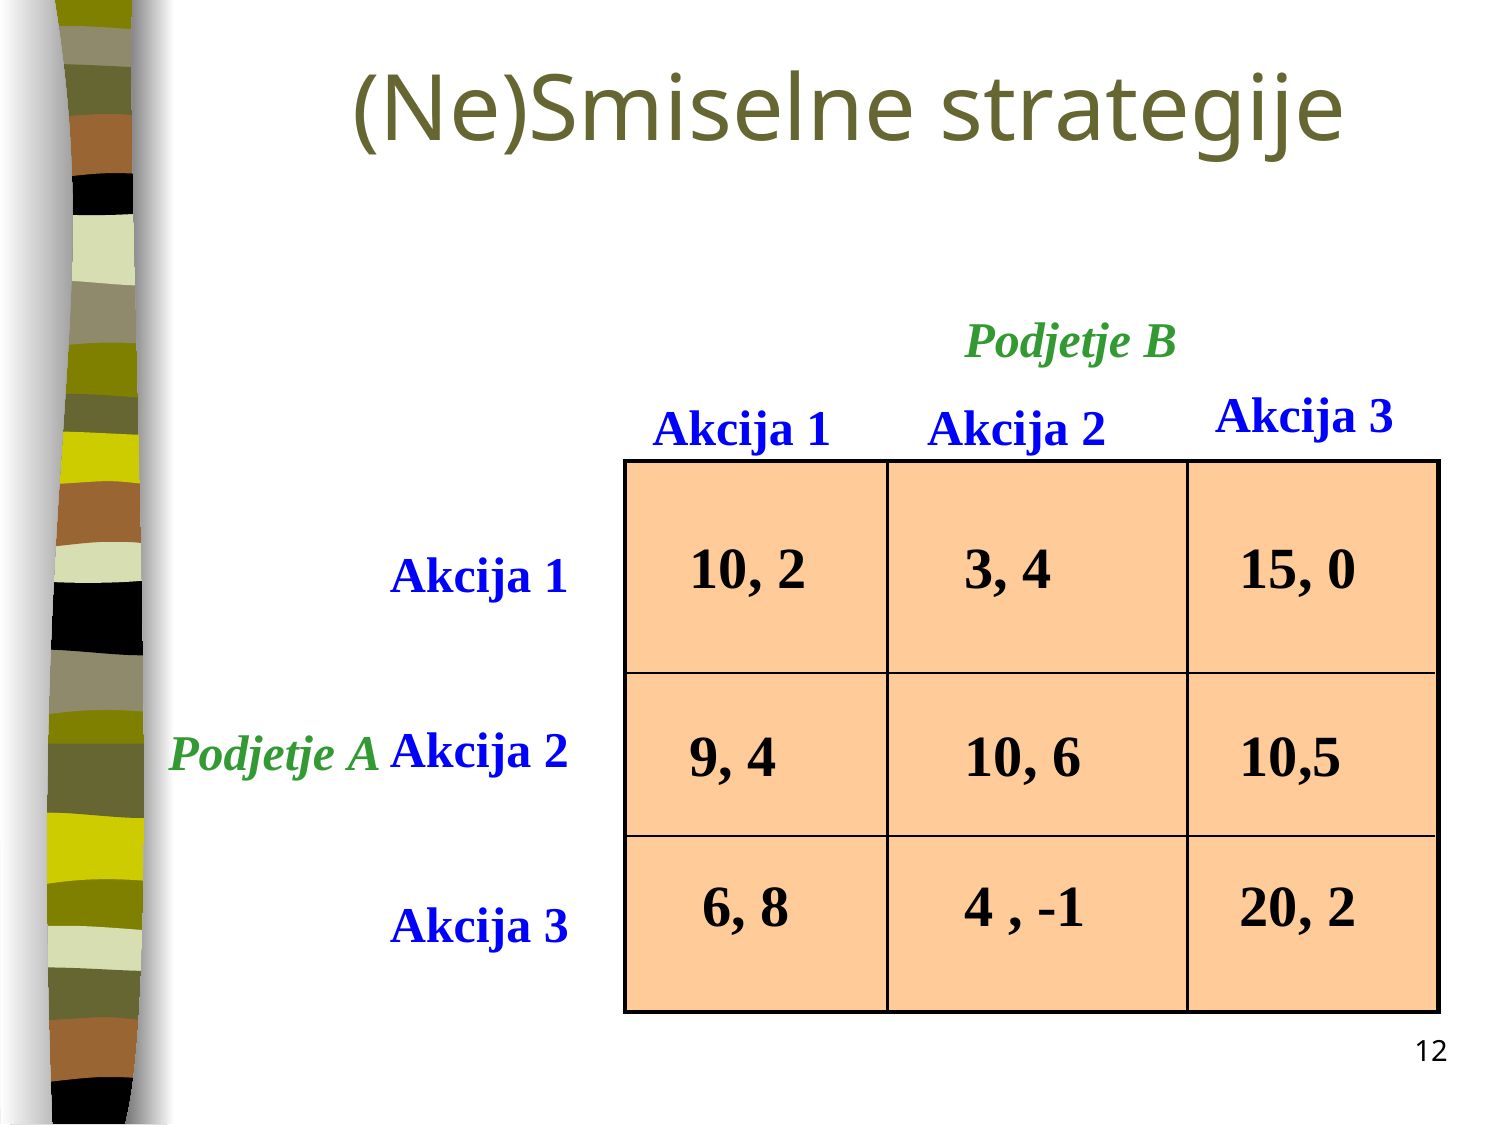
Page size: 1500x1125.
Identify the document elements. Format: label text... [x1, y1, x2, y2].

text_box 4 , -1 [949, 860, 1102, 946]
text_box 9, 4 [674, 710, 793, 796]
text_box Akcija 2 [374, 710, 584, 786]
title (Ne)Smiselne strategije [337, 0, 1500, 166]
text_box [624, 673, 886, 835]
text_box 10,5 [1224, 710, 1357, 796]
text_box Akcija 3 [374, 885, 584, 961]
text_box Podjetje A [153, 712, 396, 788]
text_box 10, 6 [949, 710, 1097, 796]
text_box [624, 836, 886, 1012]
text_box Akcija 1 [637, 387, 847, 463]
text_box 3, 4 [949, 523, 1068, 608]
text_box 6, 8 [687, 860, 805, 946]
text_box 20, 2 [1224, 860, 1372, 946]
text_box Akcija 3 [1199, 375, 1409, 451]
text_box [624, 460, 1439, 1012]
text_box 10, 2 [674, 523, 822, 608]
text_box 15, 0 [1224, 523, 1372, 608]
text_box <number> [1149, 1025, 1463, 1101]
text_box [889, 837, 1186, 1012]
text_box Podjetje B [949, 300, 1193, 376]
text_box Akcija 1 [374, 535, 584, 611]
text_box Akcija 2 [912, 387, 1122, 463]
text_box [889, 674, 1186, 835]
